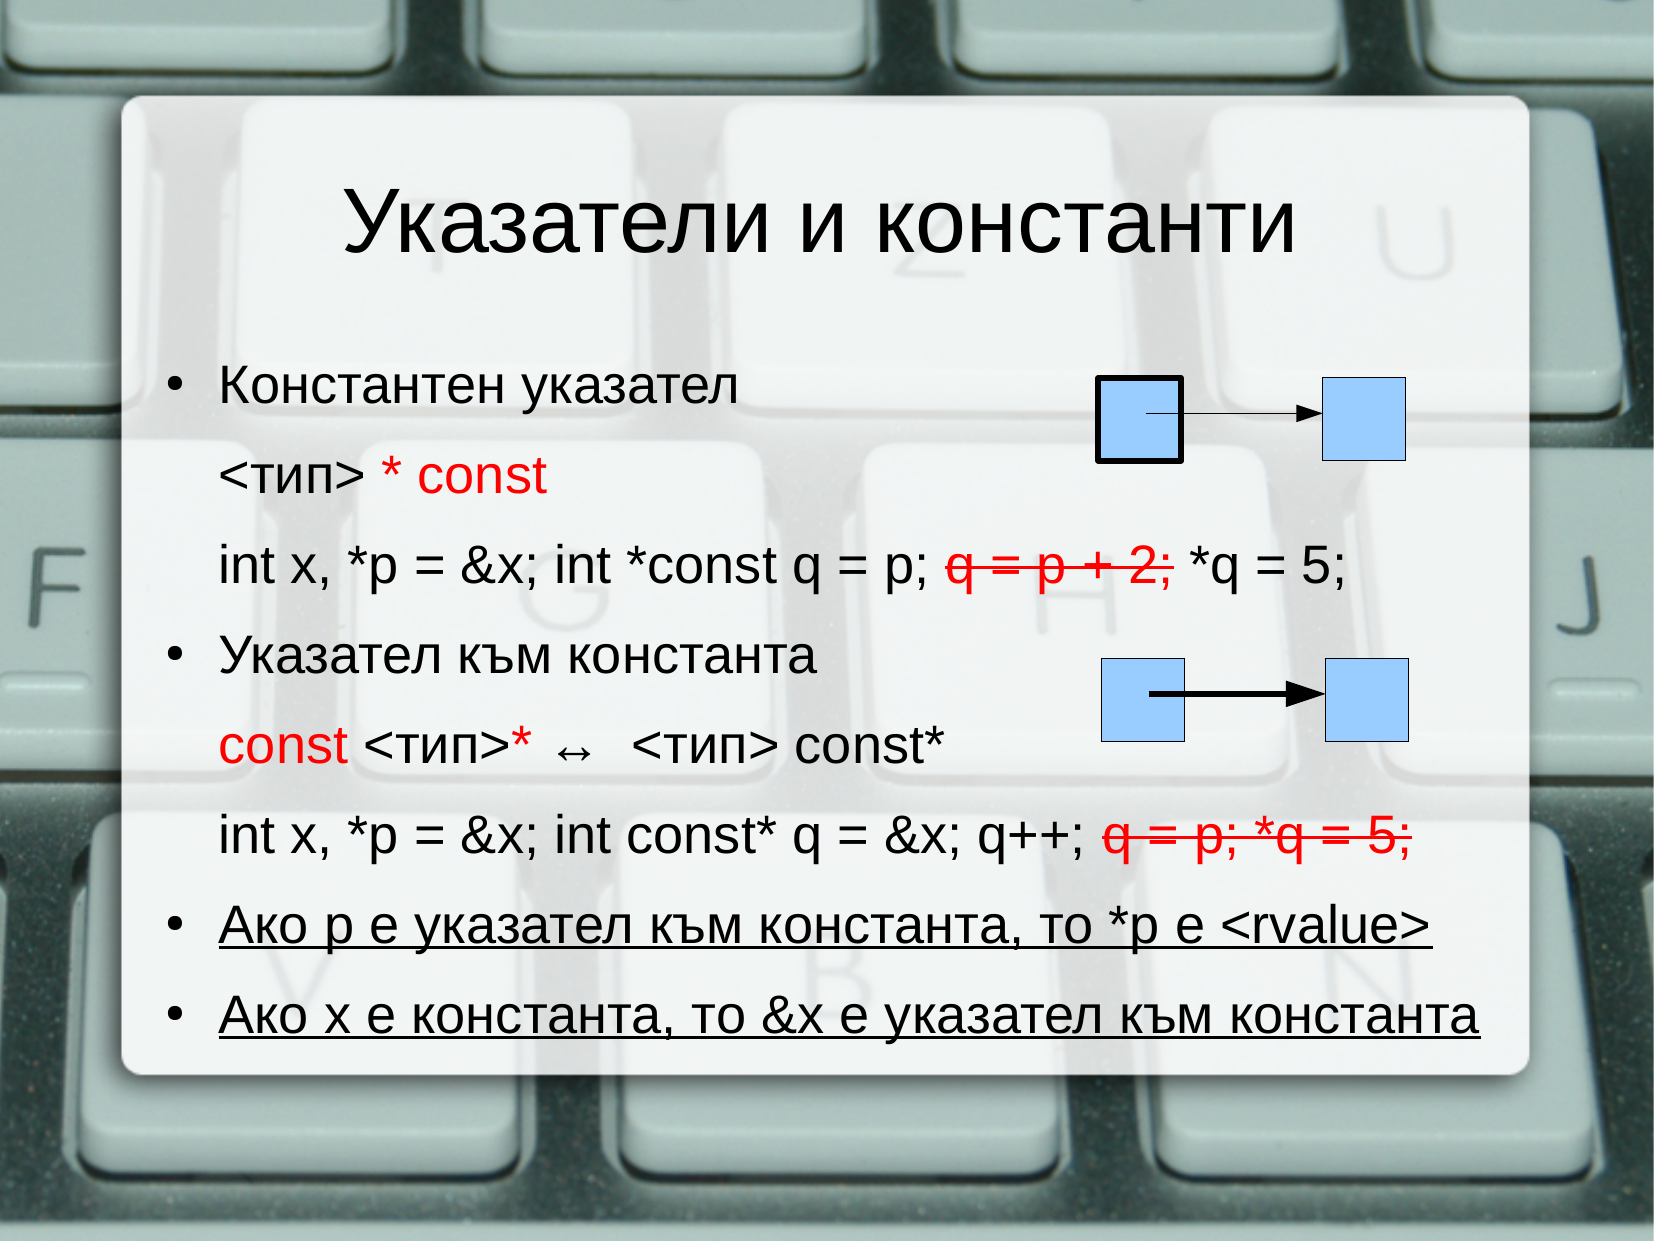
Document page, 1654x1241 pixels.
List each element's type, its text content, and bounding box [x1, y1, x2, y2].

picture [0, 0, 1654, 1241]
text_box [1101, 658, 1185, 742]
text_box [1325, 658, 1409, 742]
text_box [1098, 377, 1182, 461]
title Указатели и константи [135, 117, 1506, 325]
list Константен указател <тип> * const int x, *p = &x; int *const q = p; q = p + 2; *q = 5; Указател към константа const <тип>* ↔ <тип> const* int x, *p = &x; int const* q = &x; q++; q = p; *q = 5; Ако p е указател към константа, то *p е <rvalue> Ако x е константа, то &x е указател към константа [147, 354, 1506, 1074]
text_box [1322, 377, 1406, 461]
